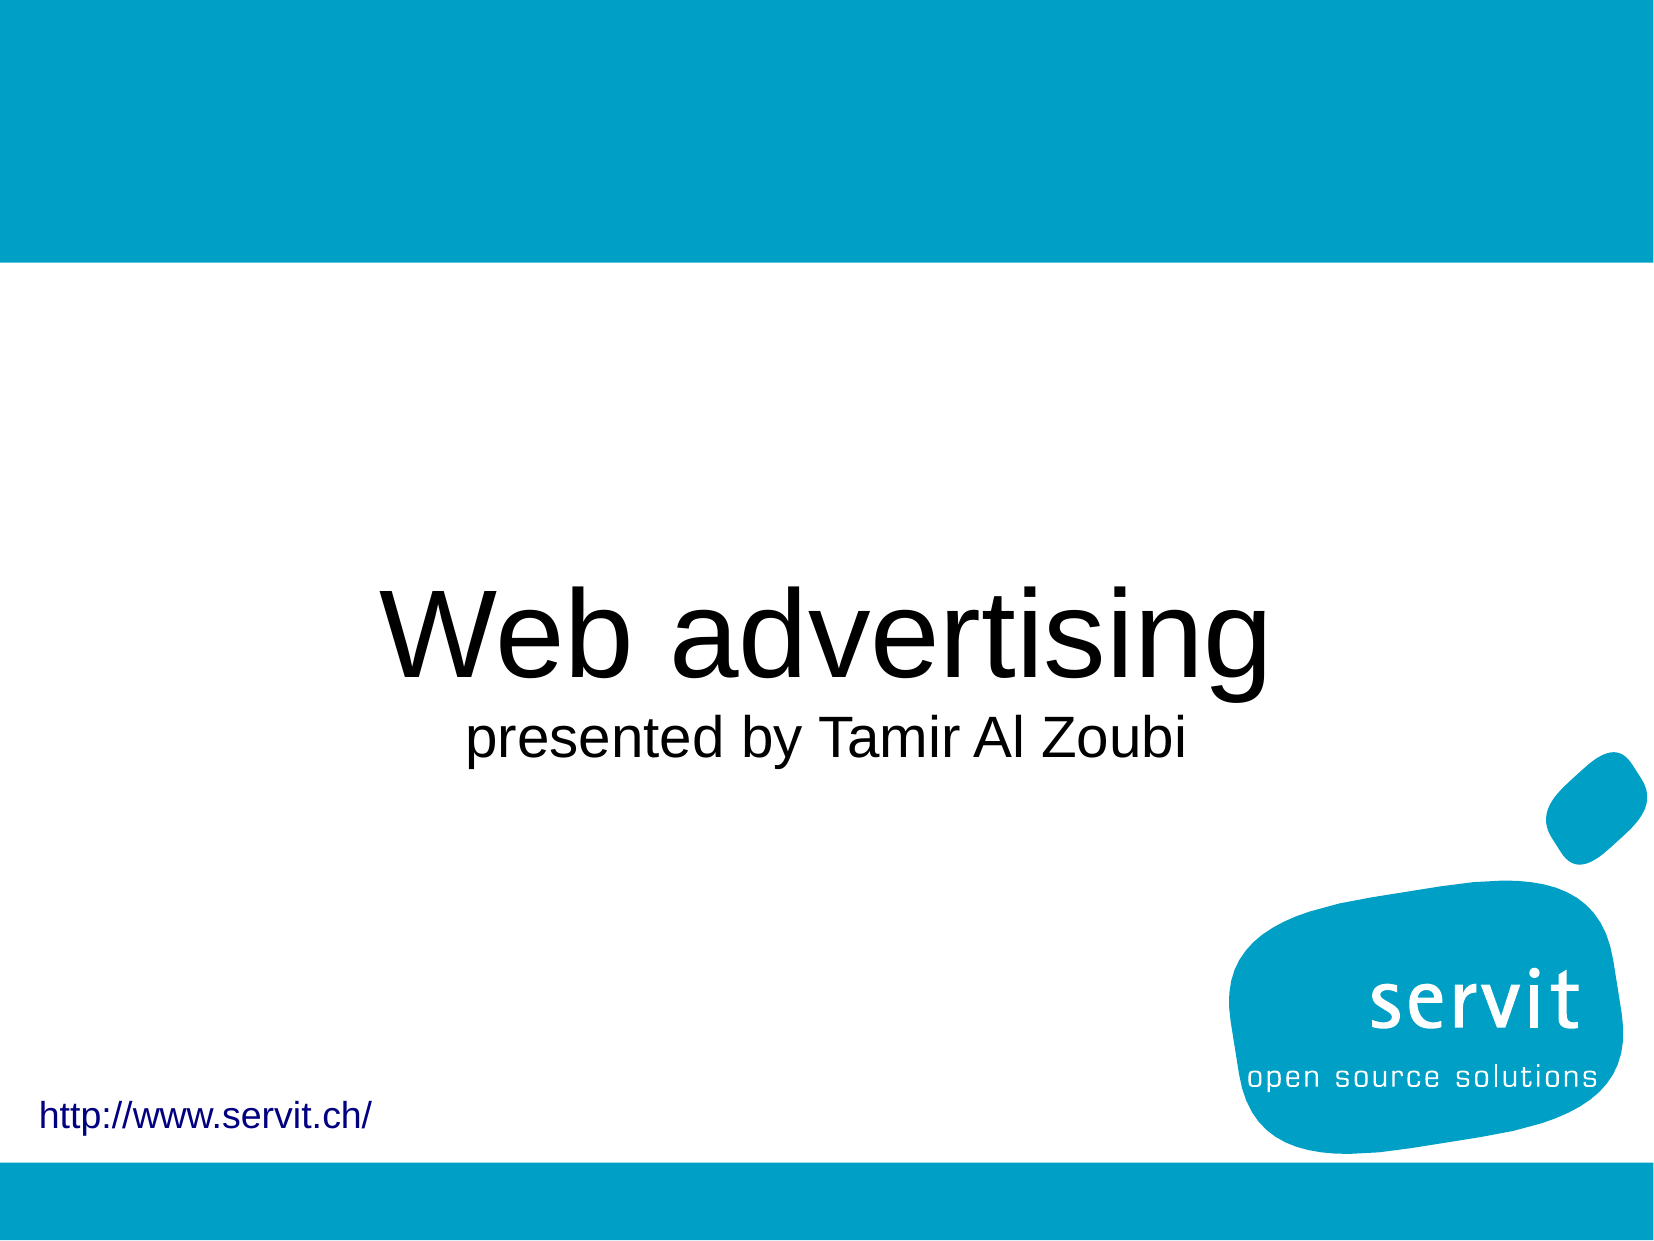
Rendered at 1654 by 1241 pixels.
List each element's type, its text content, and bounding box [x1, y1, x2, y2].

chart [1200, 750, 1650, 1160]
text_box http://www.servit.ch/ [24, 1087, 451, 1159]
subtitle Web advertising presented by Tamir Al Zoubi [82, 297, 1571, 1102]
